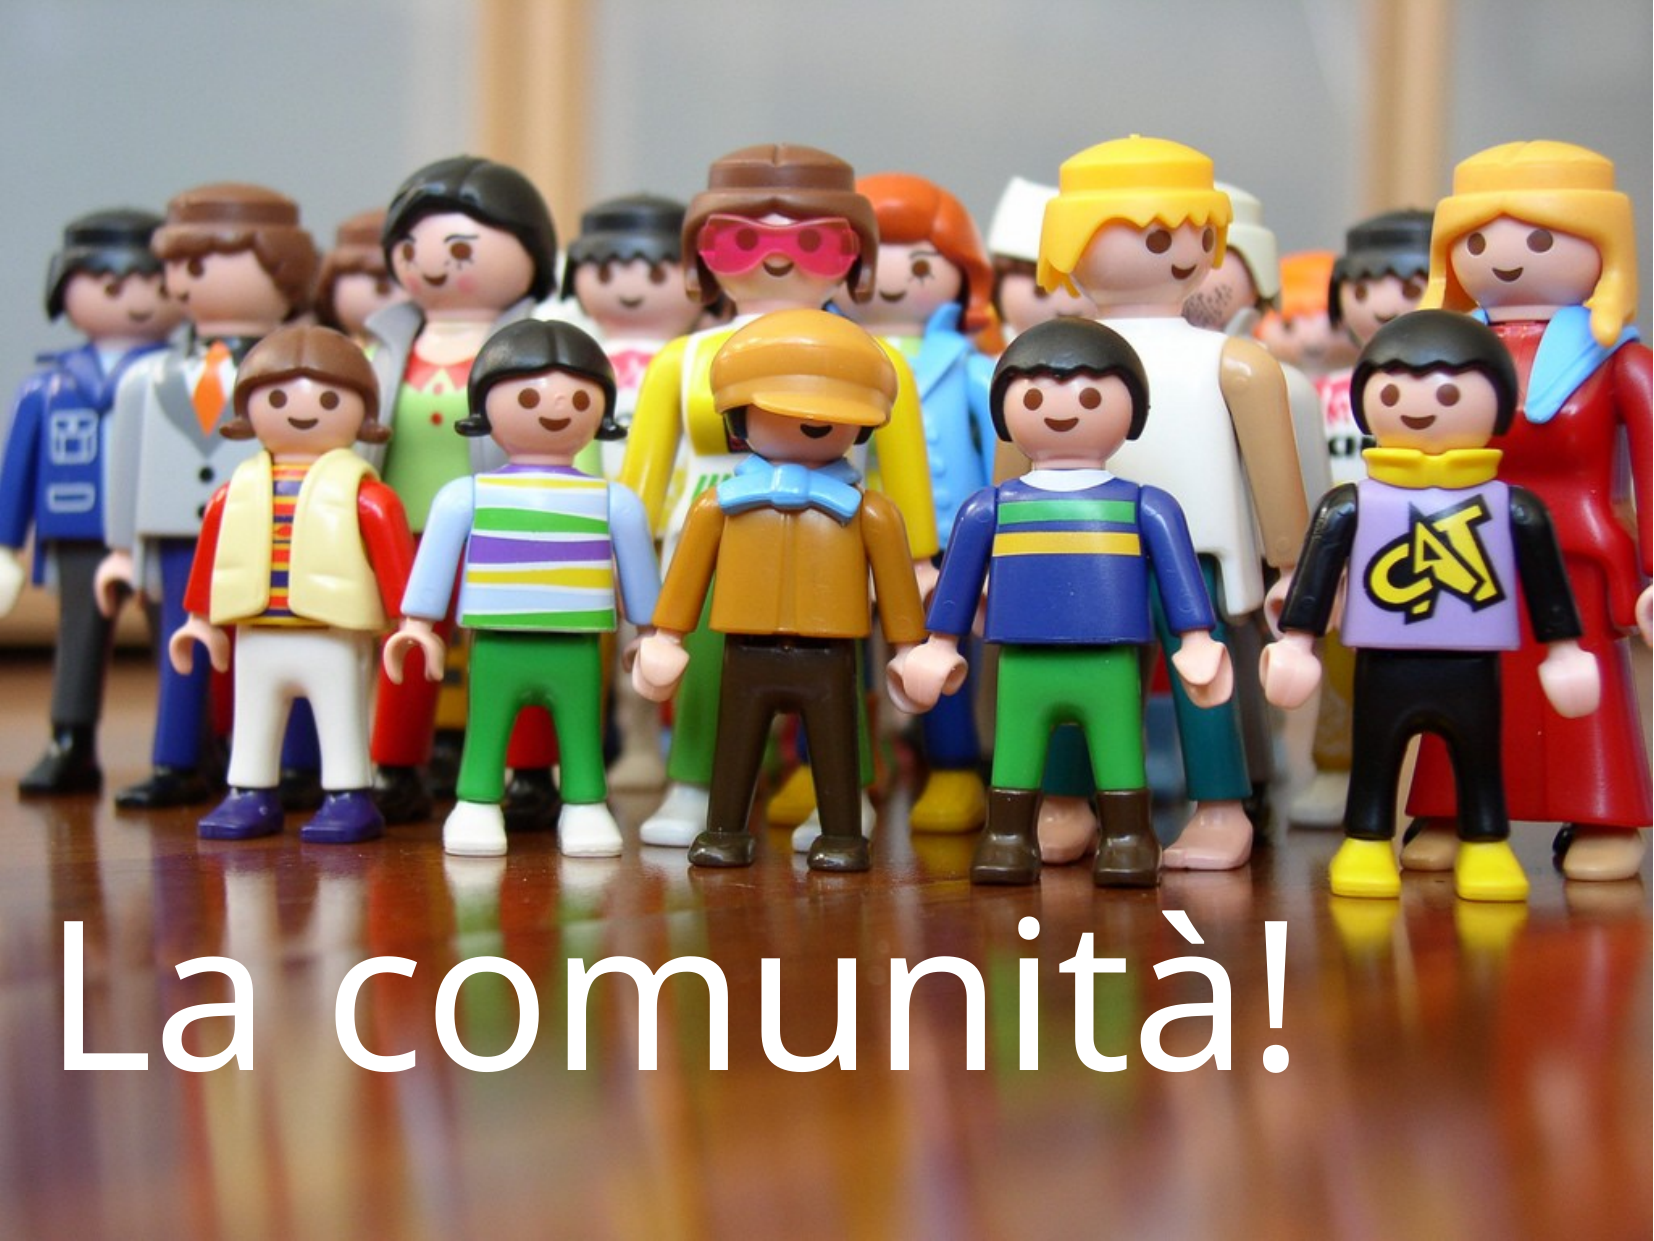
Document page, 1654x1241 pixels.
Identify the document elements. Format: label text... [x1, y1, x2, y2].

text_box La comunità! [30, 839, 1336, 849]
picture [0, 0, 1653, 1241]
